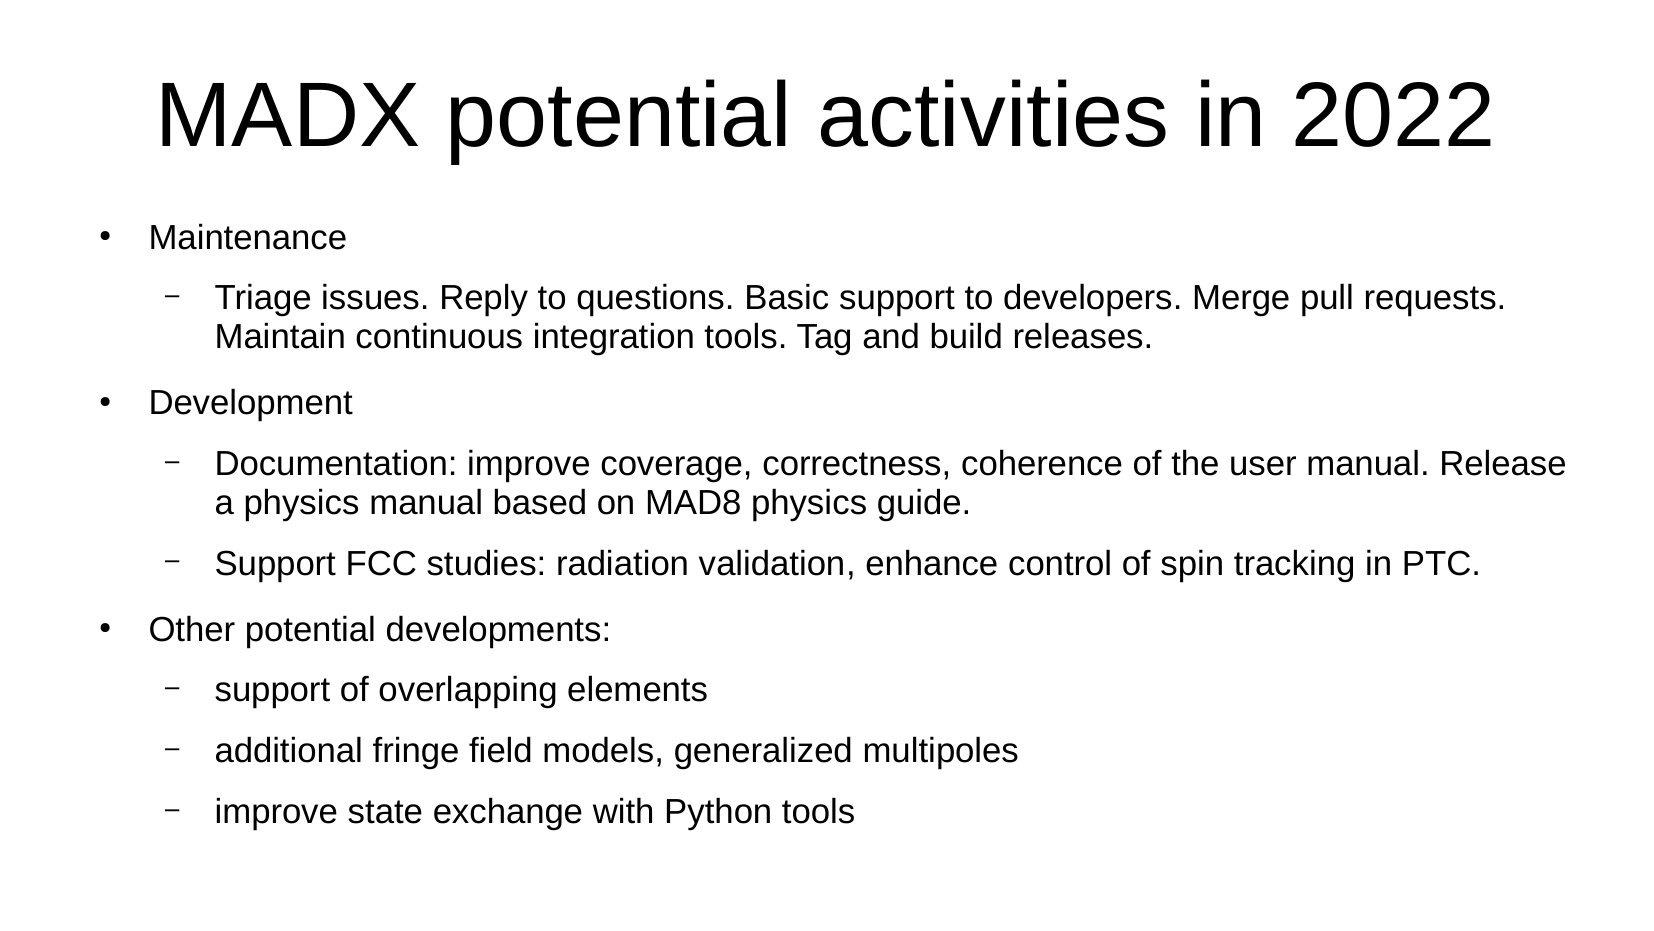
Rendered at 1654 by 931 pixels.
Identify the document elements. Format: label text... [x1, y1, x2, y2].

title MADX potential activities in 2022 [82, 37, 1571, 193]
list Maintenance Triage issues. Reply to questions. Basic support to developers. Merge pull requests. Maintain continuous integration tools. Tag and build releases. Development Documentation: improve coverage, correctness, coherence of the user manual. Release a physics manual based on MAD8 physics guide. Support FCC studies: radiation validation, enhance control of spin tracking in PTC. Other potential developments: support of overlapping elements additional fringe field models, generalized multipoles improve state exchange with Python tools [82, 217, 1571, 901]
